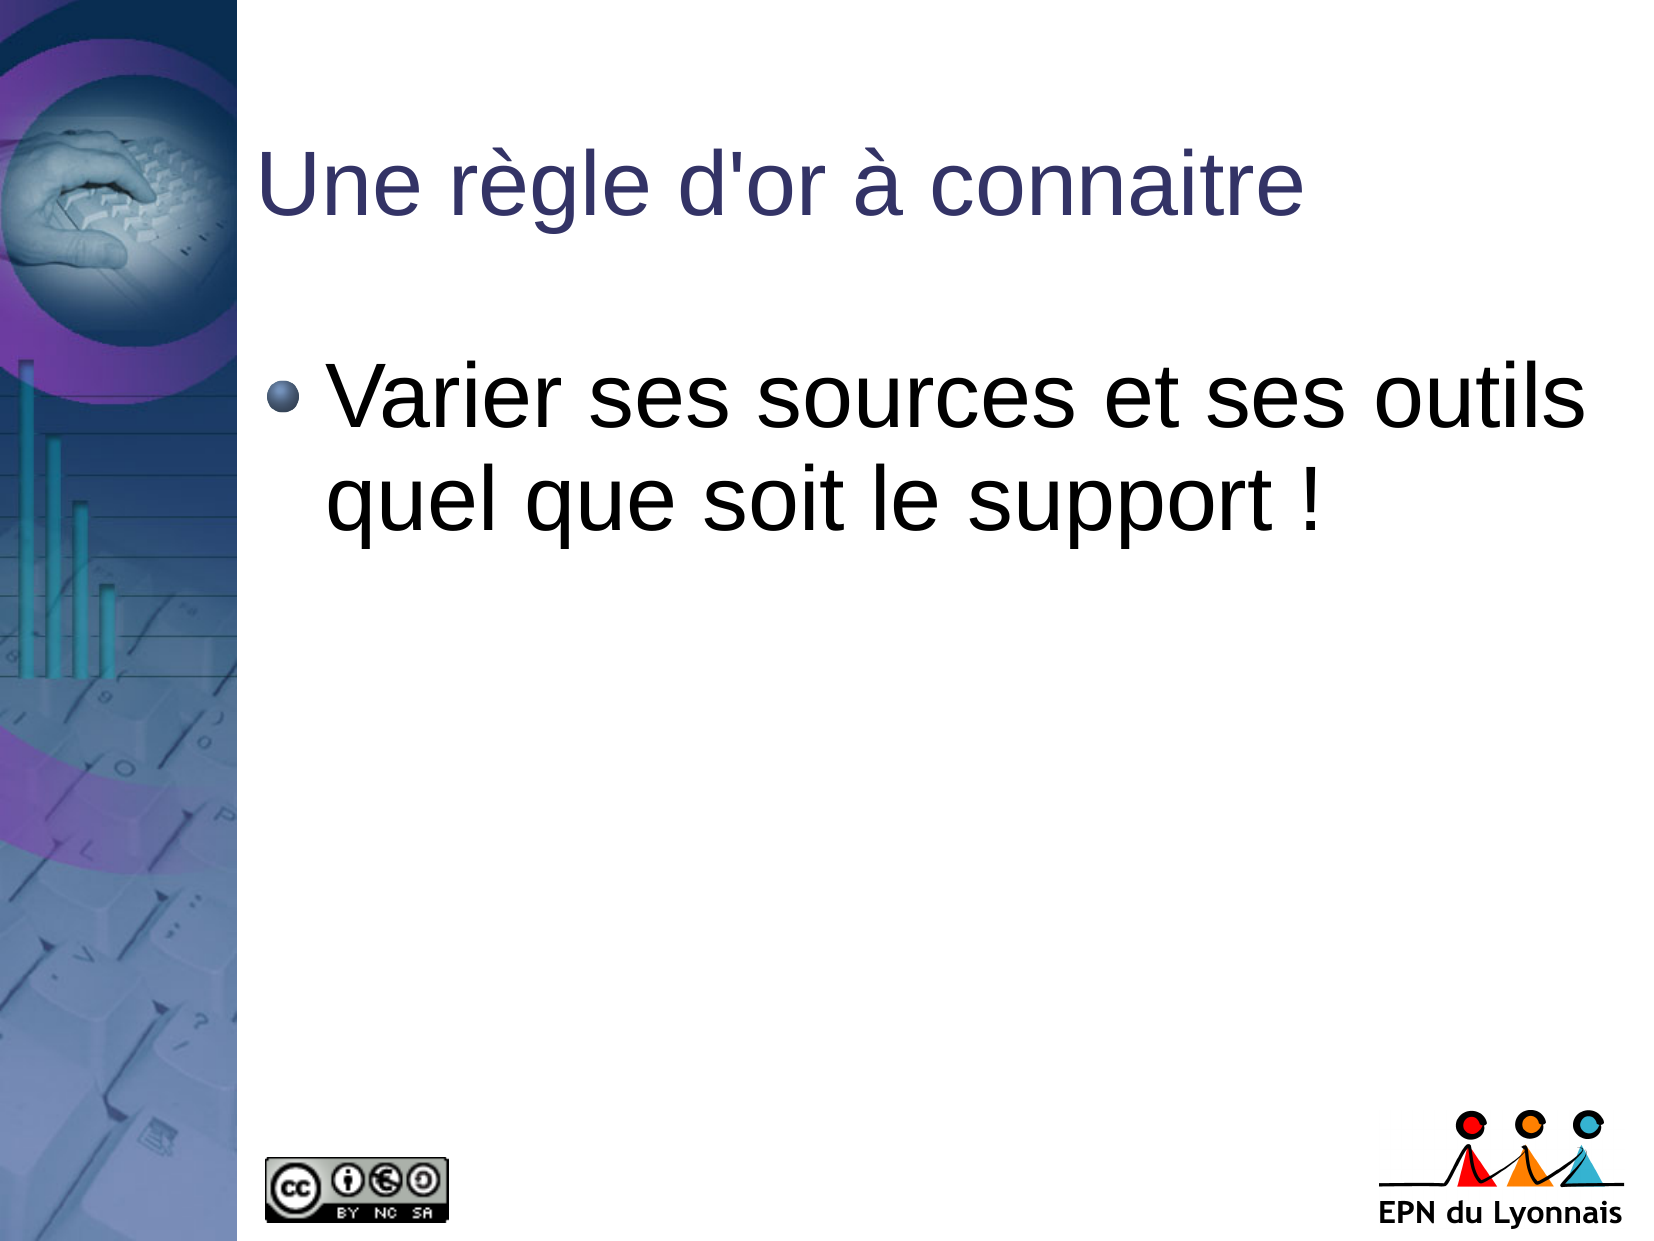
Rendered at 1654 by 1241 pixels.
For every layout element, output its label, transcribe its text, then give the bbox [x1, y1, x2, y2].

picture [1379, 1110, 1625, 1229]
picture [0, 0, 237, 1241]
picture [265, 1157, 449, 1223]
title Une règle d'or à connaitre [254, 131, 1640, 235]
list Varier ses sources et ses outils quel que soit le support ! [254, 344, 1640, 550]
